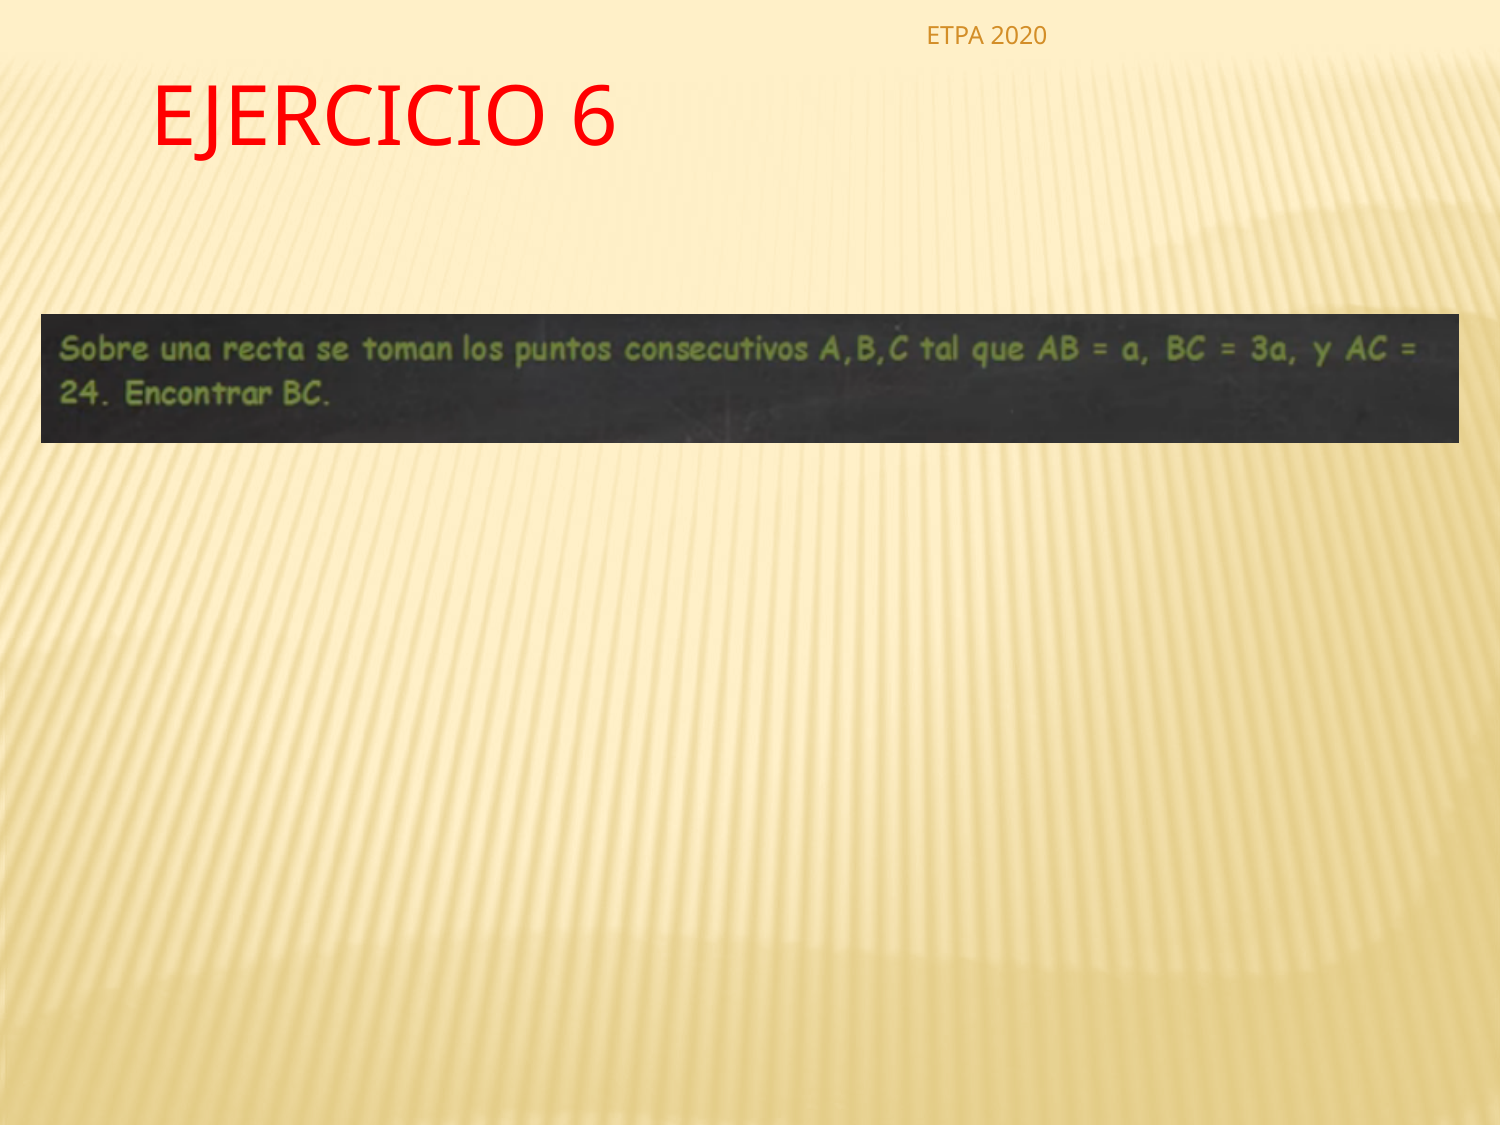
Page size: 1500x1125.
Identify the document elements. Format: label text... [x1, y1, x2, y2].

footer ETPA 2020 [512, 12, 1063, 60]
text_box EJERCICIO 6 [135, 54, 750, 170]
picture [0, 0, 1500, 1125]
